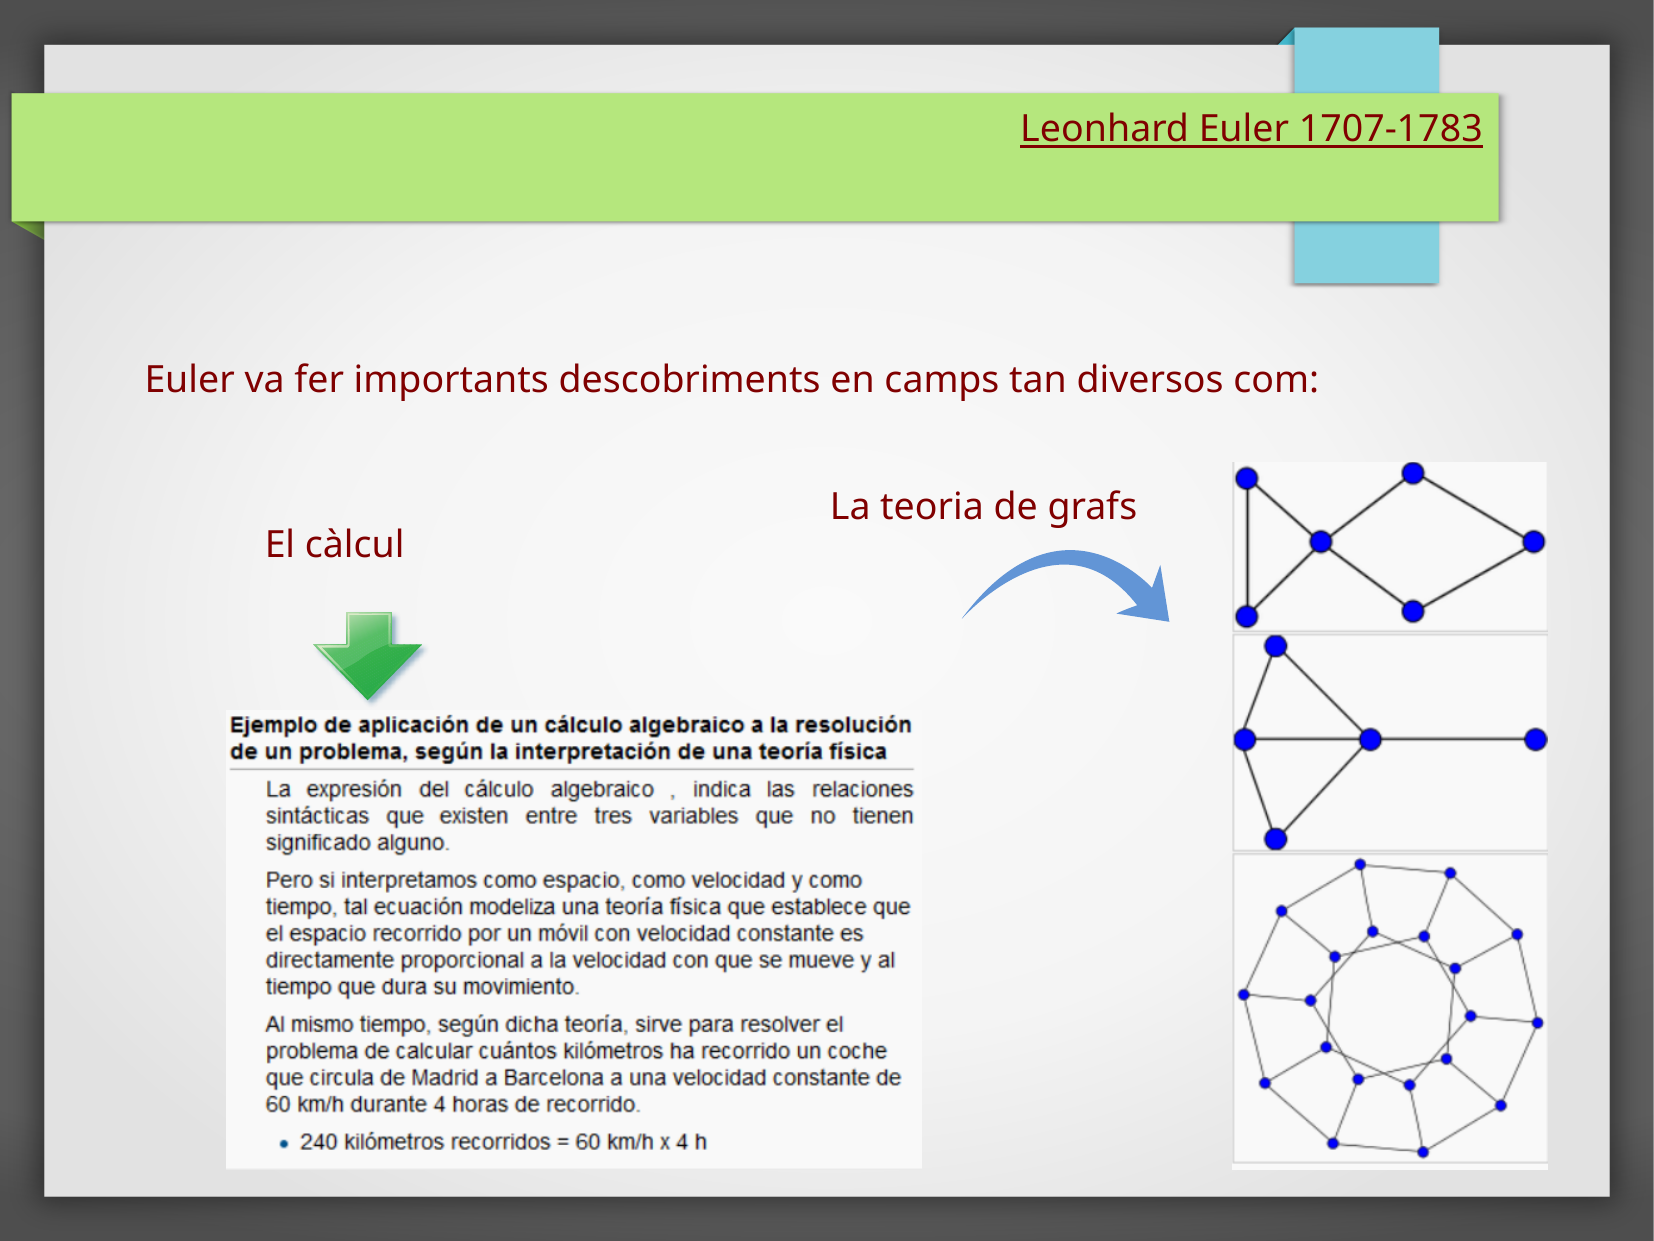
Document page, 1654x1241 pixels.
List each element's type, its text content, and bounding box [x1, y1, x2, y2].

text_box El càlcul [250, 510, 434, 578]
text_box Euler va fer importants descobriments en camps tan diversos com: [129, 344, 1322, 444]
picture [0, 0, 1654, 1241]
text_box Leonhard Euler 1707-1783 [1005, 94, 1499, 162]
text_box La teoria de grafs [814, 472, 1162, 572]
